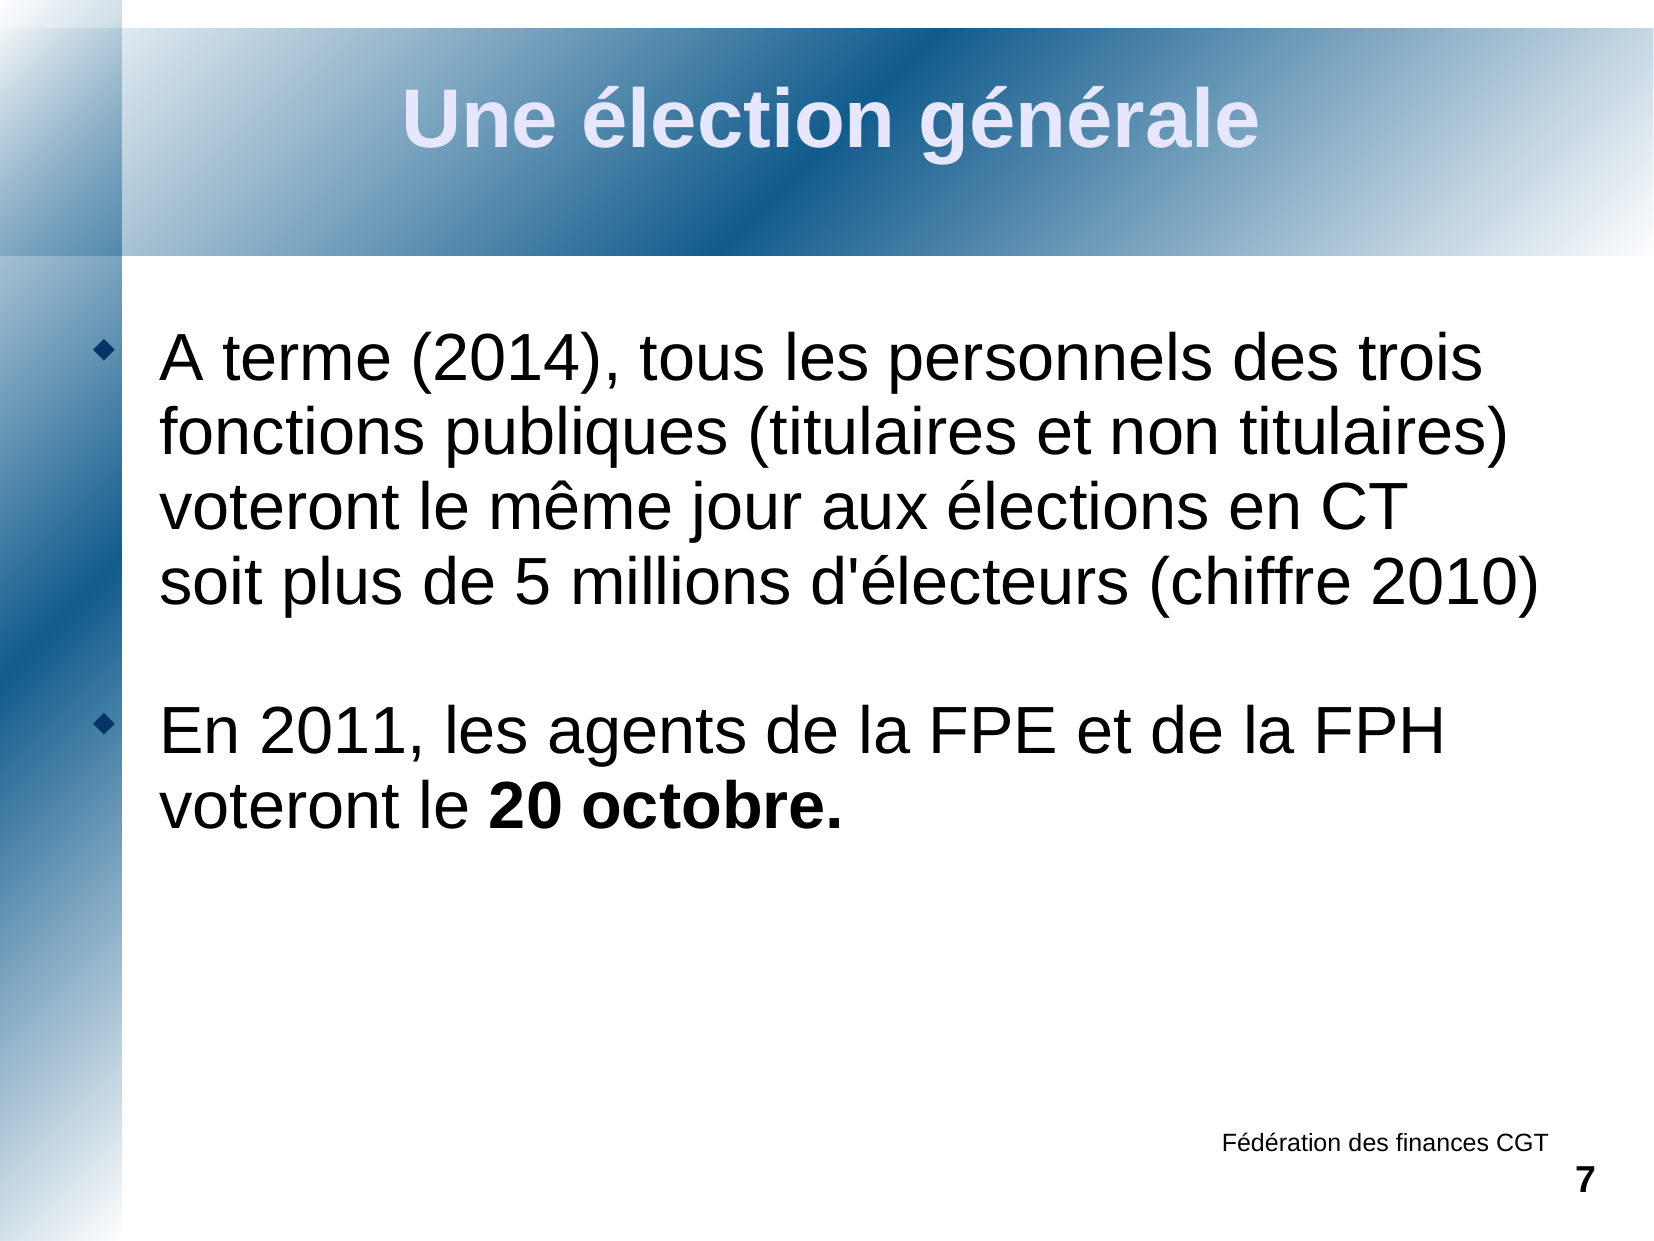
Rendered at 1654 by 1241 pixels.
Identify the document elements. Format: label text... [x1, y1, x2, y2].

text_box <numéro> [1560, 1151, 1654, 1223]
list A terme (2014), tous les personnels des trois fonctions publiques (titulaires et non titulaires) voteront le même jour aux élections en CT soit plus de 5 millions d'électeurs (chiffre 2010) En 2011, les agents de la FPE et de la FPH voteront le 20 octobre. [88, 319, 1564, 1177]
text_box Fédération des finances CGT [1207, 1122, 1565, 1165]
title Une élection générale [125, 71, 1538, 165]
